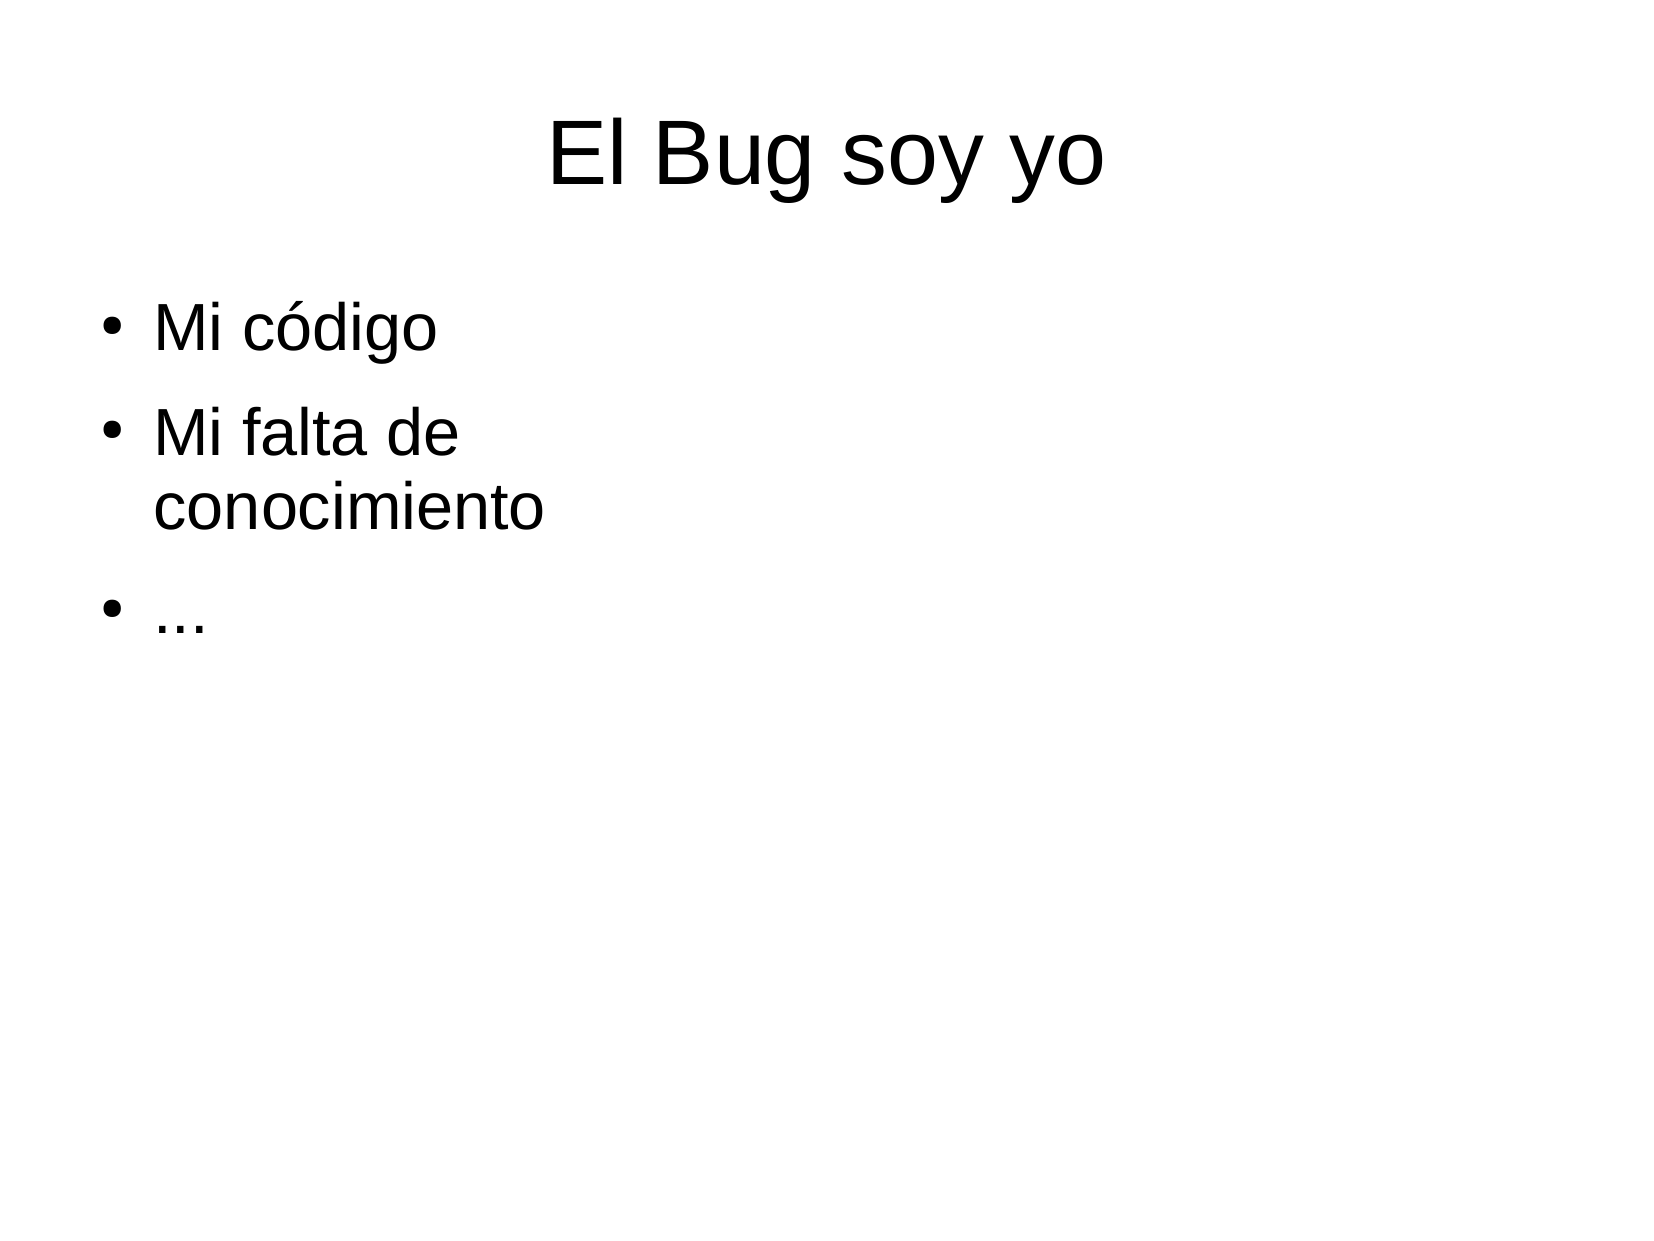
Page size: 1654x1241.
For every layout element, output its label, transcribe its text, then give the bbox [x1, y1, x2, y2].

list Mi código Mi falta de conocimiento ... [82, 290, 809, 1109]
title El Bug soy yo [82, 49, 1571, 257]
